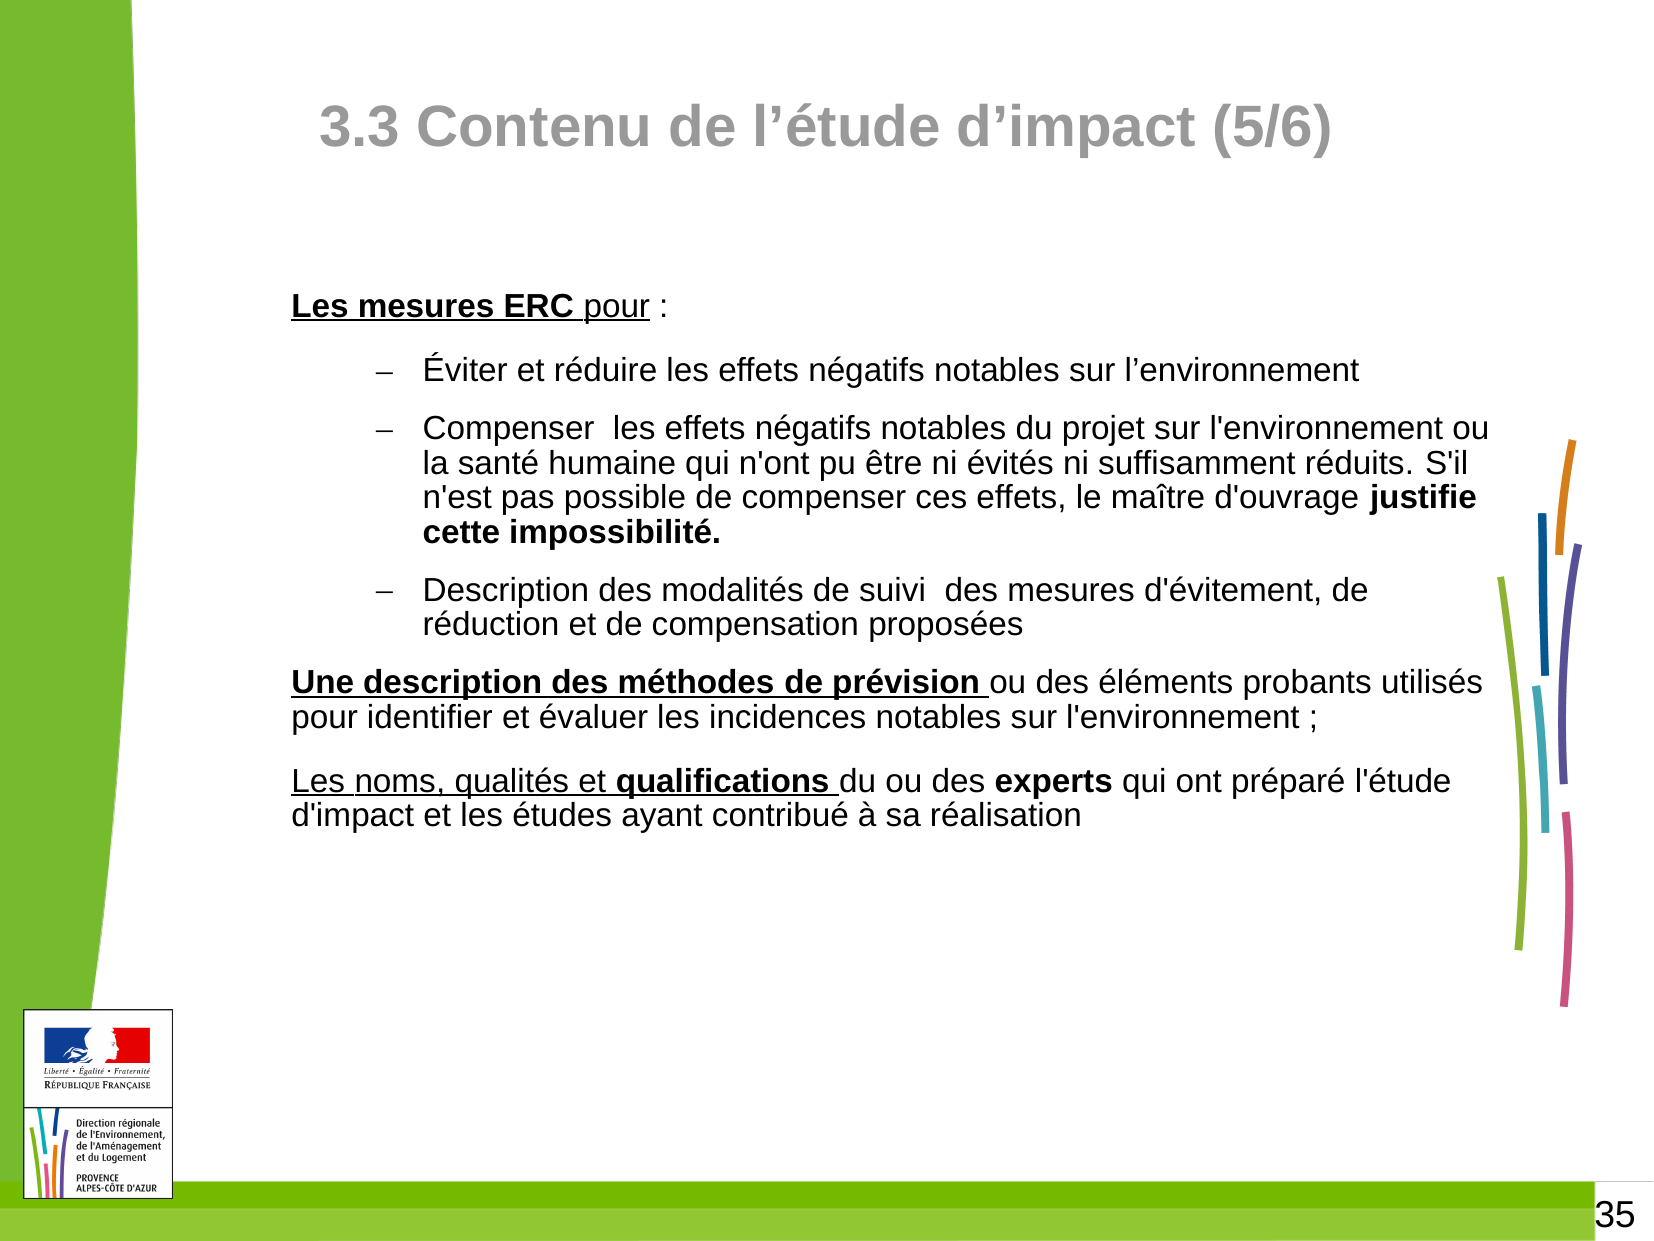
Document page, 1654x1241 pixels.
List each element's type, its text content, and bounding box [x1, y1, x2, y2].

title 3.3 Contenu de l’étude d’impact (5/6) [82, 49, 1571, 207]
list Les mesures ERC pour : Éviter et réduire les effets négatifs notables sur l’environnement Compenser les effets négatifs notables du projet sur l'environnement ou la santé humaine qui n'ont pu être ni évités ni suffisamment réduits. S'il n'est pas possible de compenser ces effets, le maître d'ouvrage justifie cette impossibilité. Description des modalités de suivi des mesures d'évitement, de réduction et de compensation proposées Une description des méthodes de prévision ou des éléments probants utilisés pour identifier et évaluer les incidences notables sur l'environnement ; Les noms, qualités et qualifications du ou des experts qui ont préparé l'étude d'impact et les études ayant contribué à sa réalisation [179, 290, 1509, 1010]
picture [0, 0, 1654, 1241]
